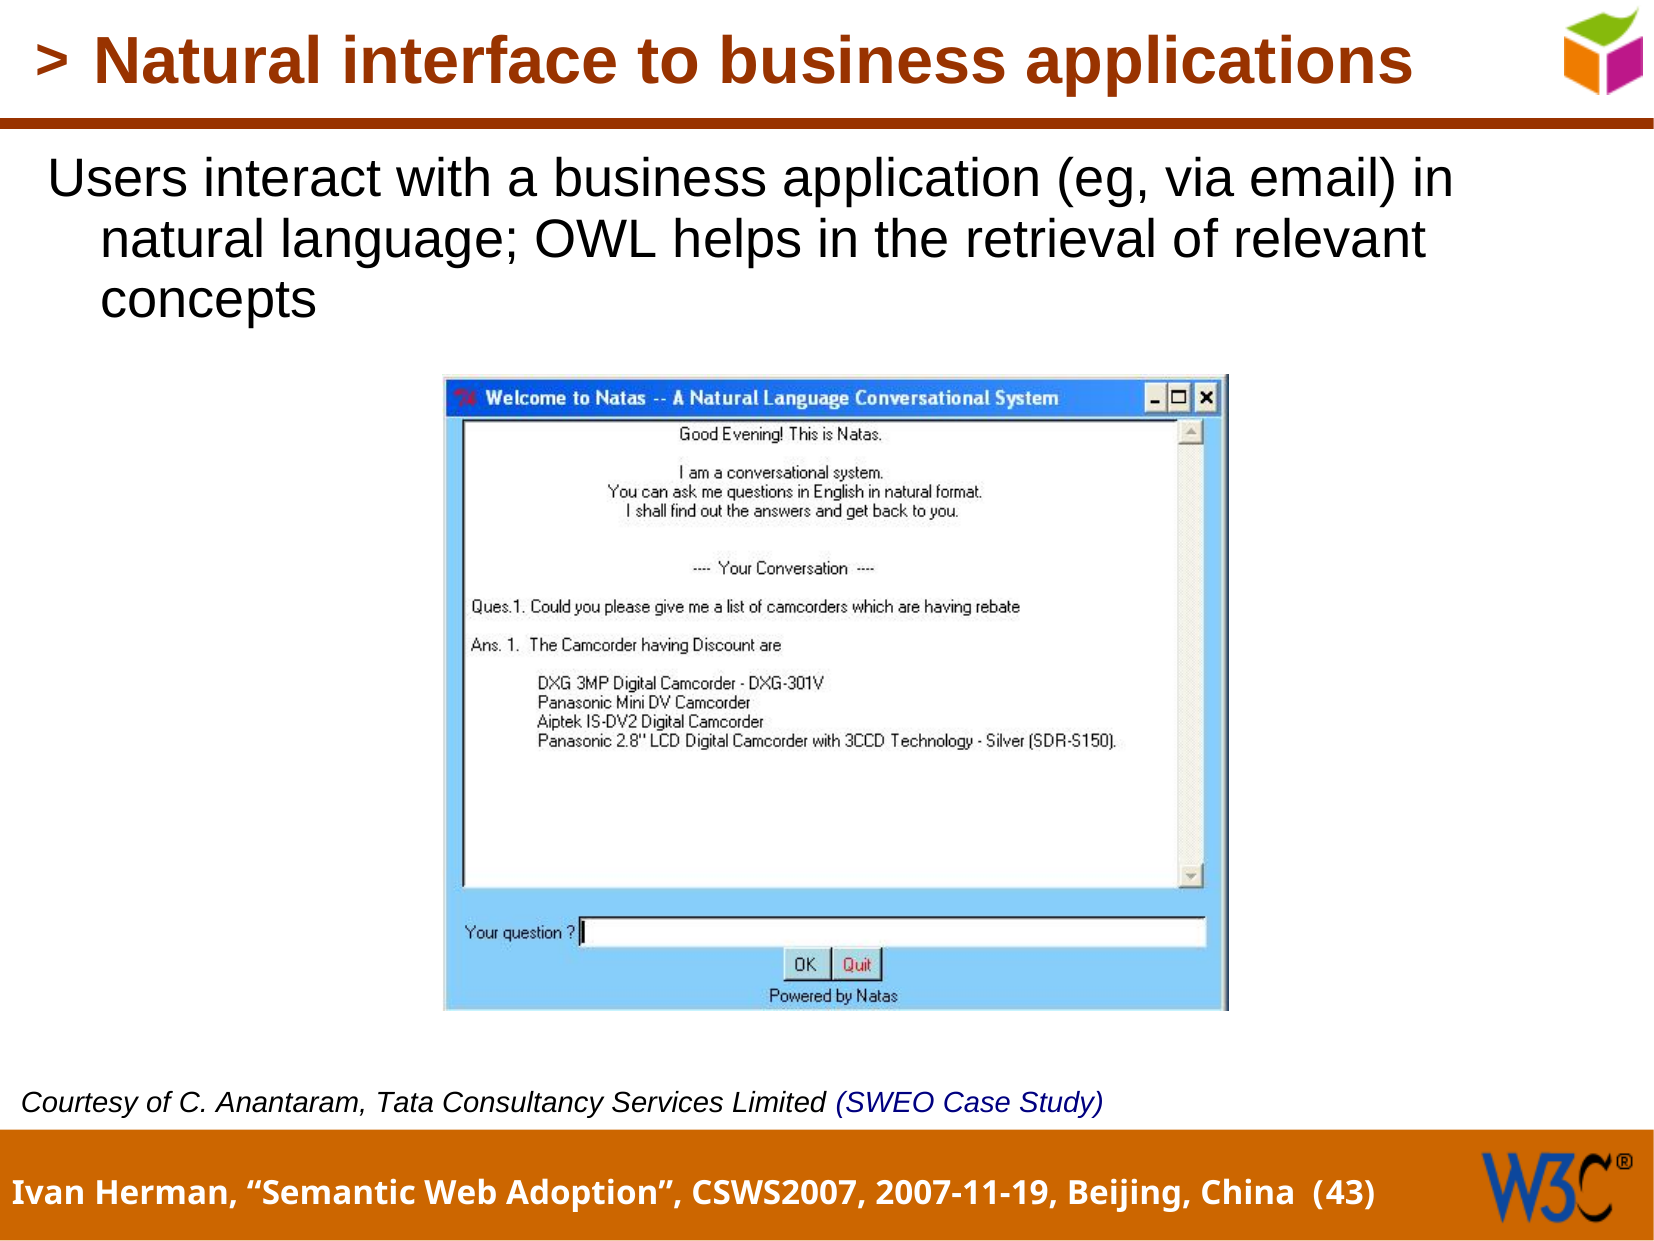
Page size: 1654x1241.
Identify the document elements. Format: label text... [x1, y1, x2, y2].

picture [1564, 5, 1643, 95]
title Natural interface to business applications [93, 0, 1493, 119]
text_box Courtesy of C. Anantaram, Tata Consultancy Services Limited (SWEO Case Study) [6, 1080, 1120, 1129]
picture [442, 374, 1229, 1011]
picture [1477, 1149, 1639, 1228]
list Users interact with a business application (eg, via email) in natural language; OWL helps in the retrieval of relevant concepts [29, 147, 1624, 1119]
